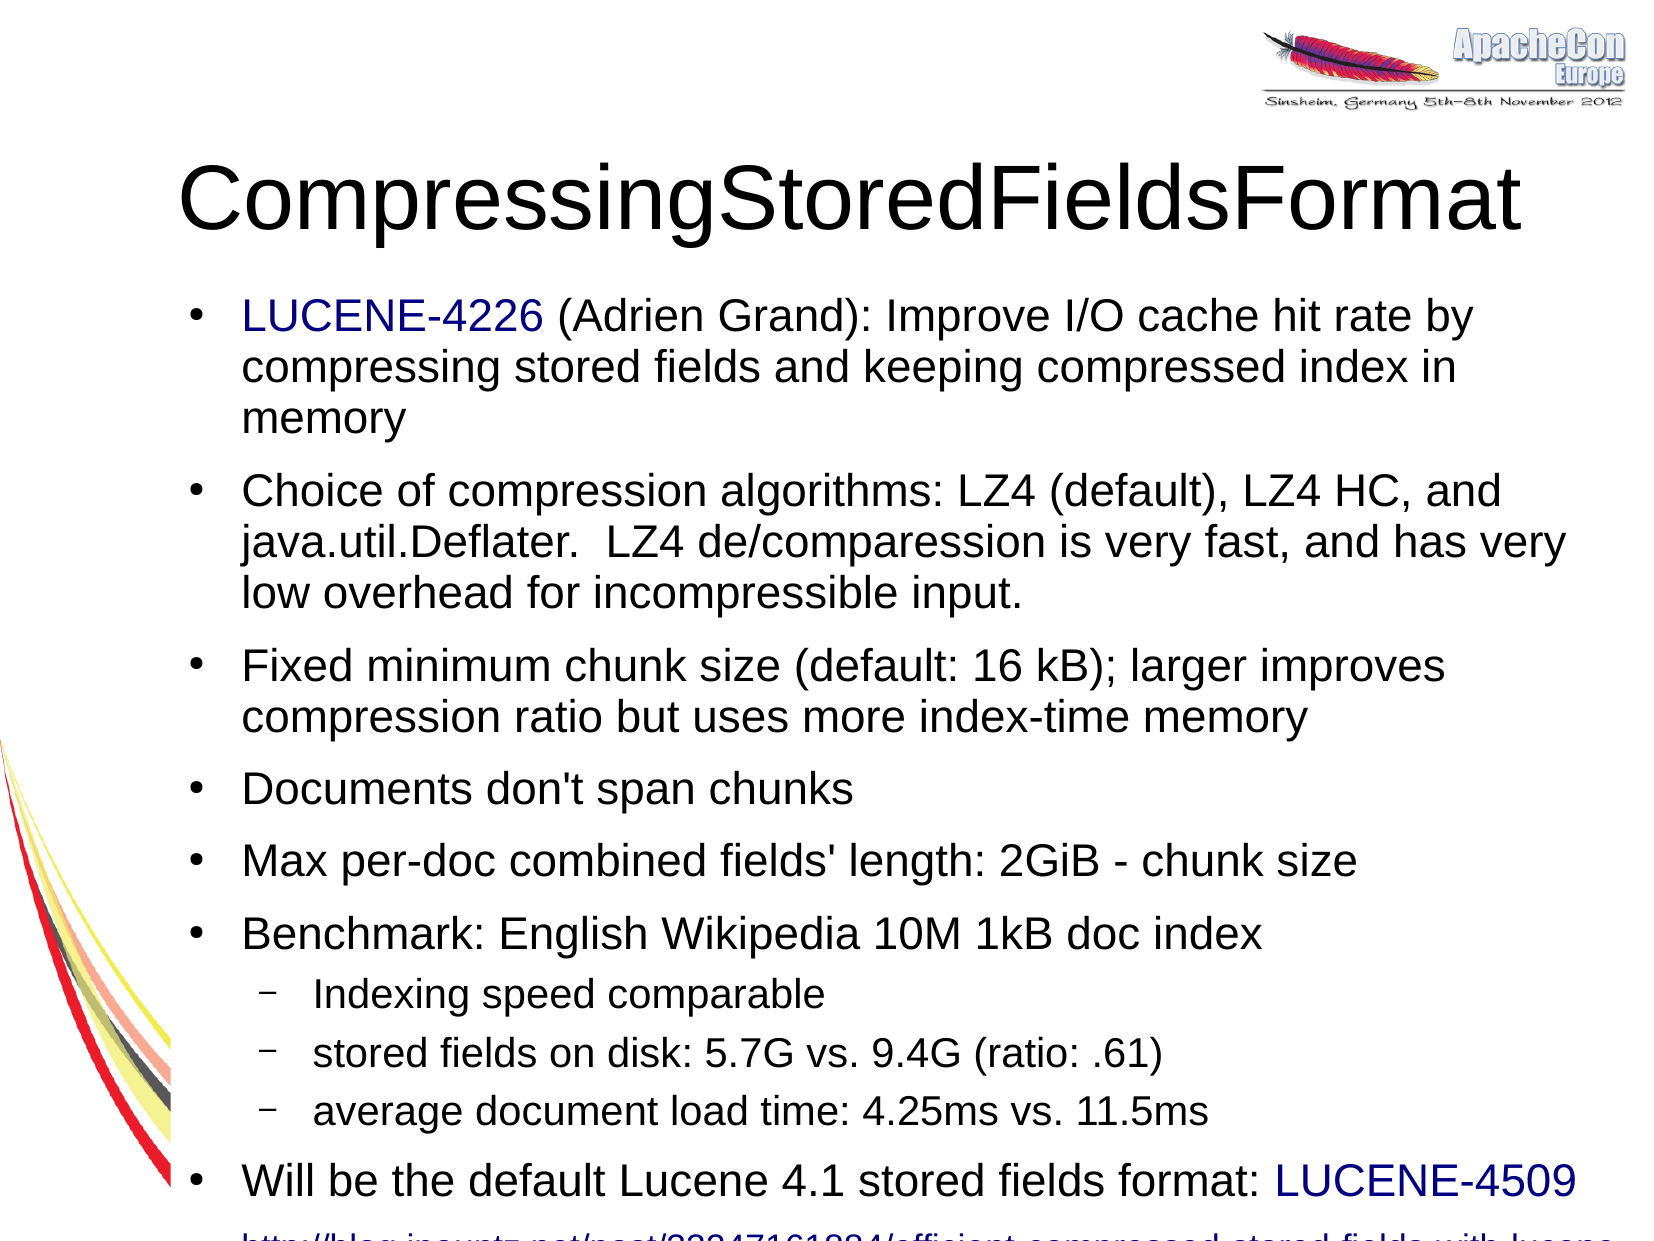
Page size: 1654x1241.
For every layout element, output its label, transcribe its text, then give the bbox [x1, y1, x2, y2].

picture [0, 0, 1654, 1241]
list LUCENE-4226 (Adrien Grand): Improve I/O cache hit rate by compressing stored fields and keeping compressed index in memory Choice of compression algorithms: LZ4 (default), LZ4 HC, and java.util.Deflater. LZ4 de/comparession is very fast, and has very low overhead for incompressible input. Fixed minimum chunk size (default: 16 kB); larger improves compression ratio but uses more index-time memory Documents don't span chunks Max per-doc combined fields' length: 2GiB - chunk size Benchmark: English Wikipedia 10M 1kB doc index Indexing speed comparable stored fields on disk: 5.7G vs. 9.4G (ratio: .61) average document load time: 4.25ms vs. 11.5ms Will be the default Lucene 4.1 stored fields format: LUCENE-4509 http://blog.jpountz.net/post/33247161884/efficient-compressed-stored-fields-with-lucene [170, 289, 1636, 1216]
title CompressingStoredFieldsFormat [177, 141, 1536, 254]
